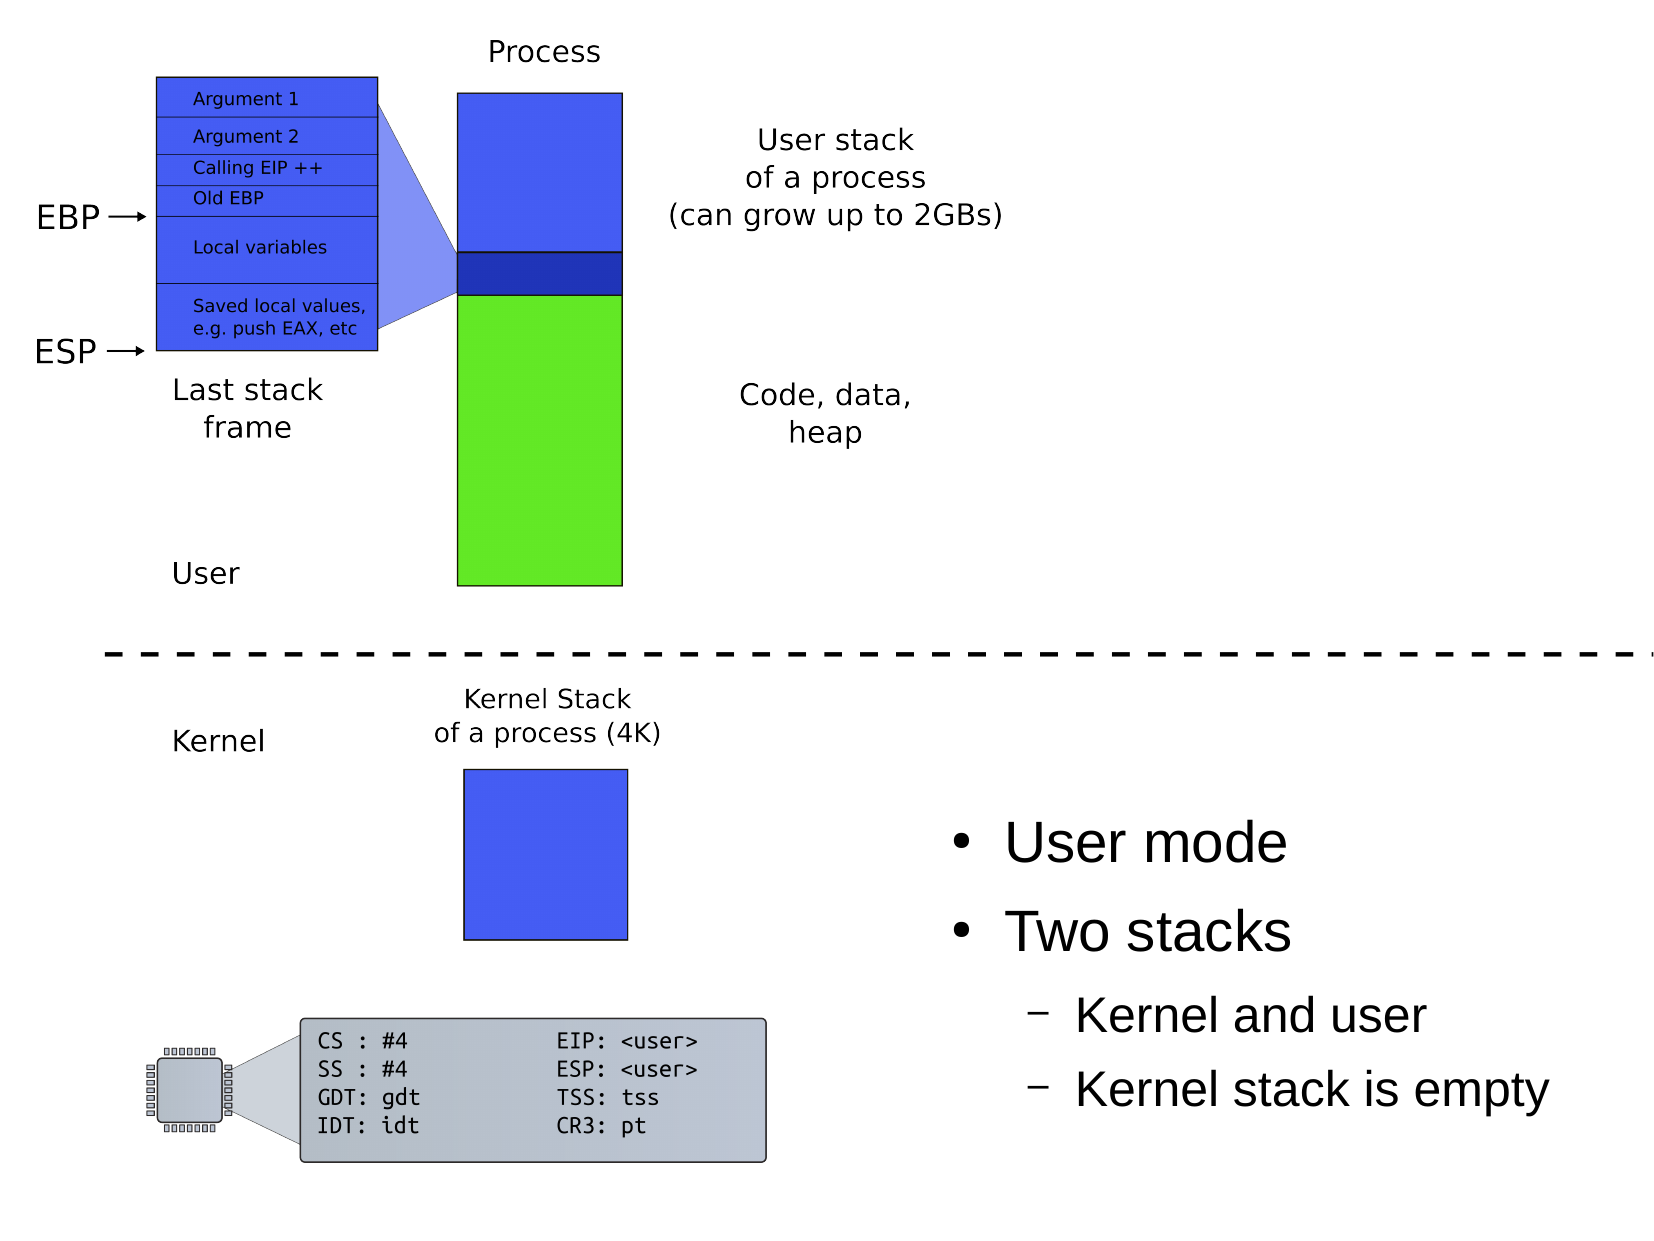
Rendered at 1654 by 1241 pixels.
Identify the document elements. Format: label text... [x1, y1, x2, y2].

picture [37, 40, 1654, 1163]
list User mode Two stacks Kernel and user Kernel stack is empty [862, 705, 1589, 1126]
